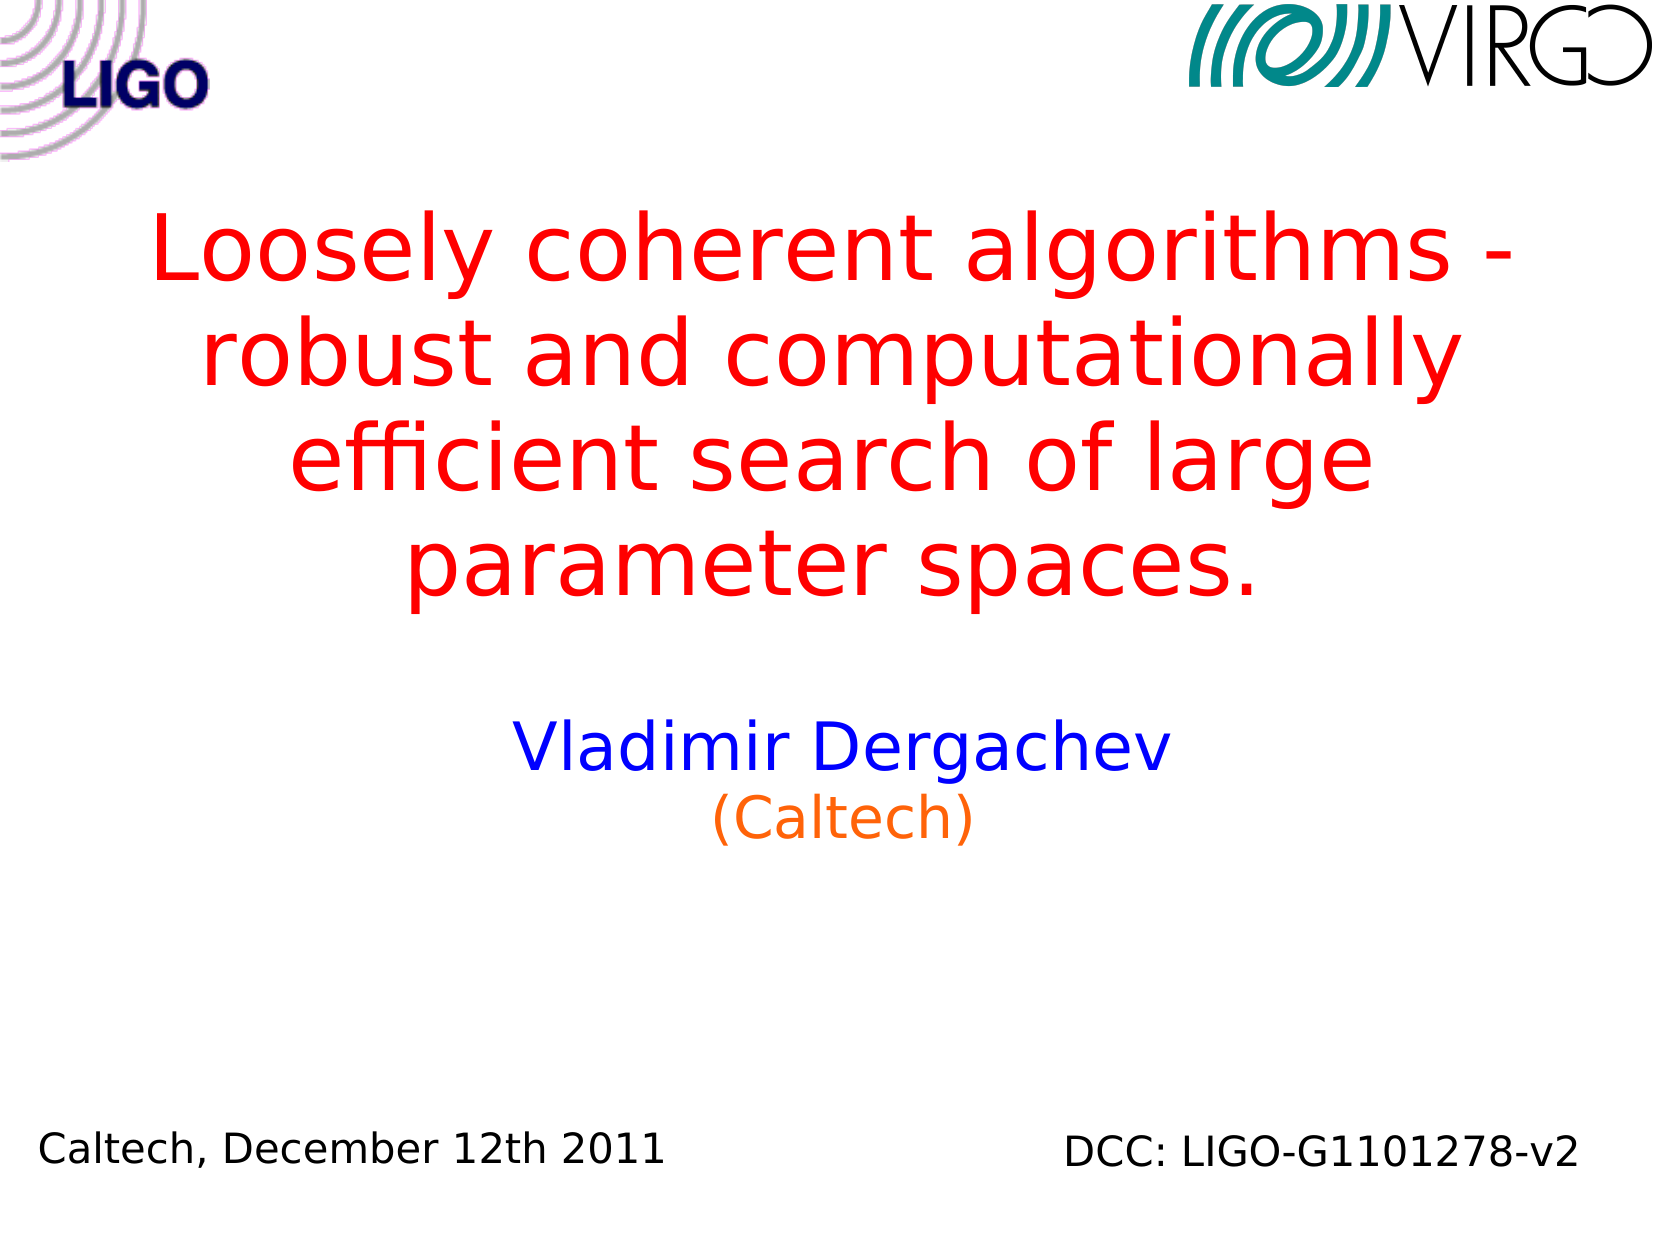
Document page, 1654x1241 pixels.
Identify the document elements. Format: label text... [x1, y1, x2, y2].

picture [0, 0, 210, 162]
title Loosely coherent algorithms - robust and computationally efficient search of large parameter spaces. [95, 195, 1572, 618]
text_box DCC: LIGO-G1101278-v2 [1048, 1121, 1640, 1185]
text_box Caltech, December 12th 2011 [37, 1126, 768, 1174]
picture [1189, 4, 1652, 87]
subtitle Vladimir Dergachev (Caltech) [119, 572, 1532, 1055]
